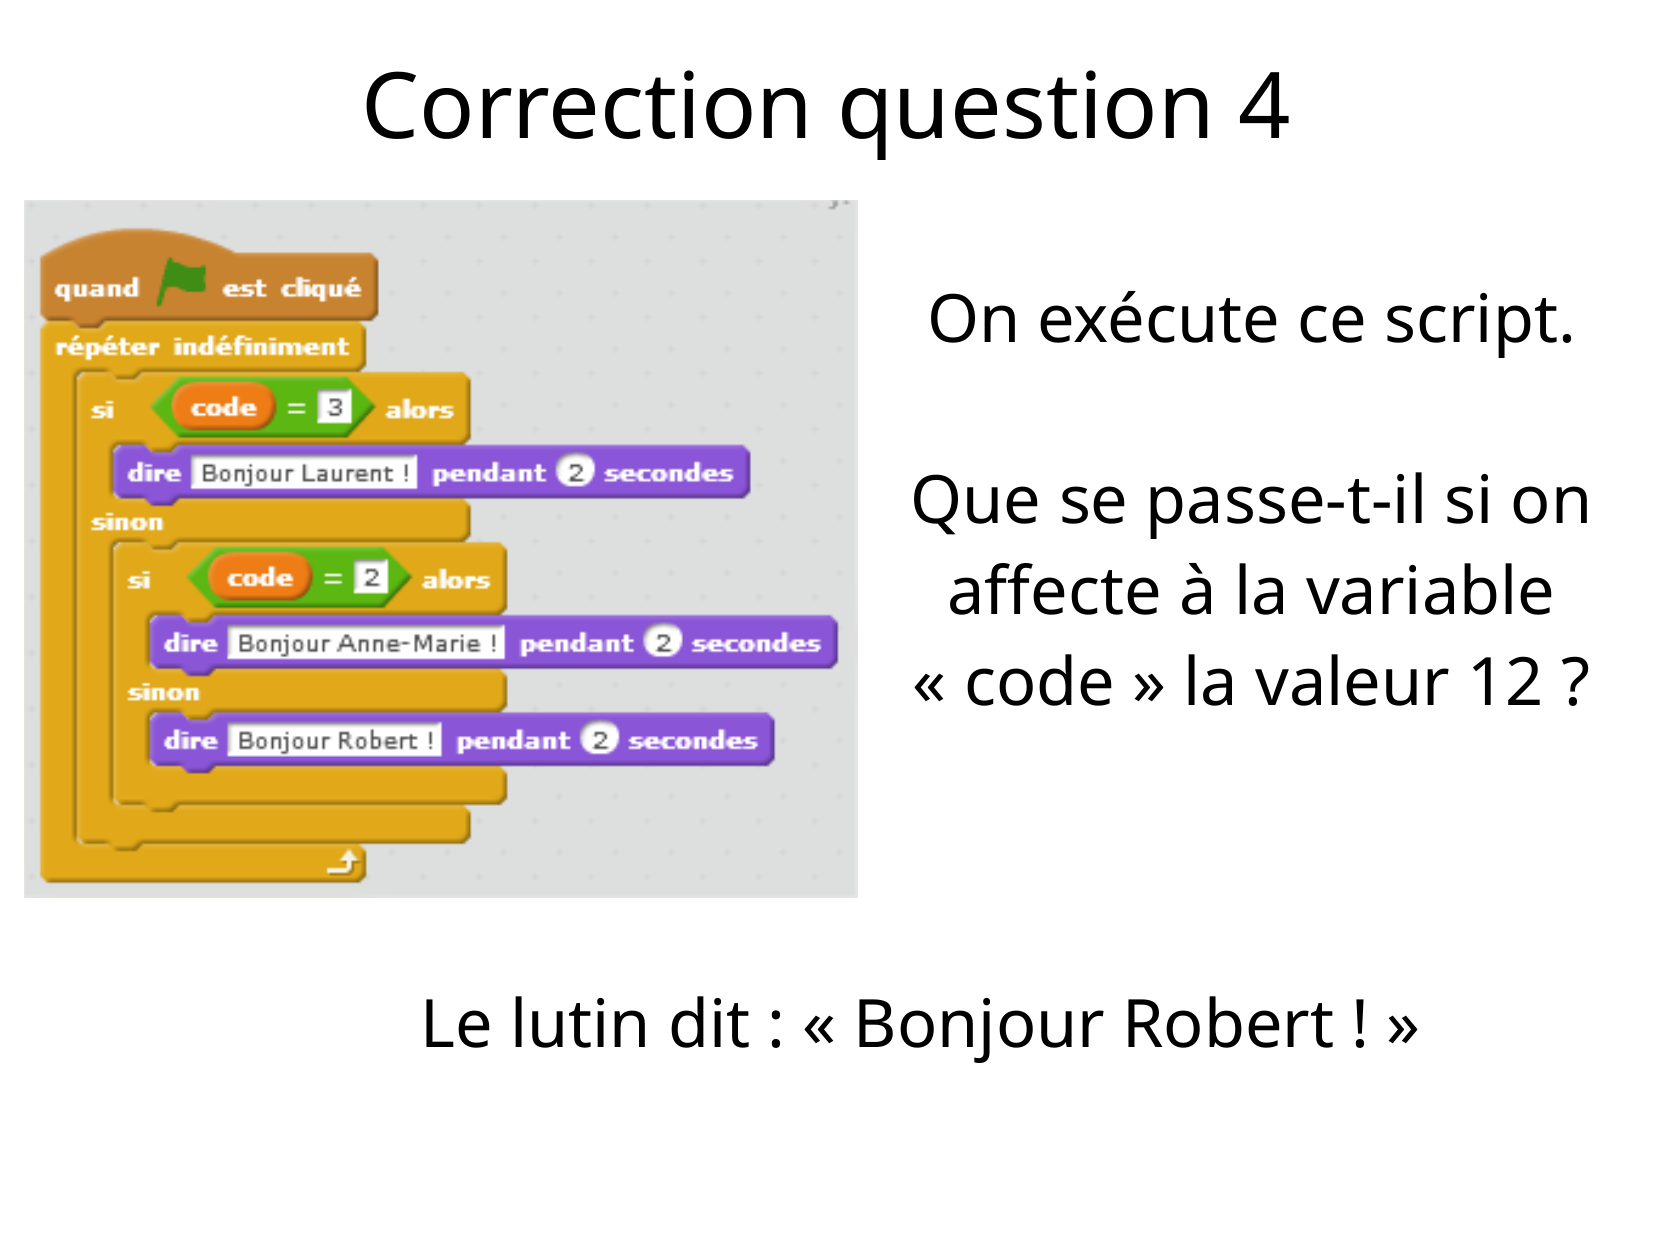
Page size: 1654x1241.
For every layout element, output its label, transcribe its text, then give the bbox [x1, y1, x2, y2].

text_box Le lutin dit : « Bonjour Robert ! » [283, 909, 1560, 1134]
title Correction question 4 [82, 0, 1571, 208]
subtitle On exécute ce script. Que se passe-t-il si on affecte à la variable « code » la valeur 12 ? [885, 254, 1619, 741]
picture [24, 200, 858, 898]
